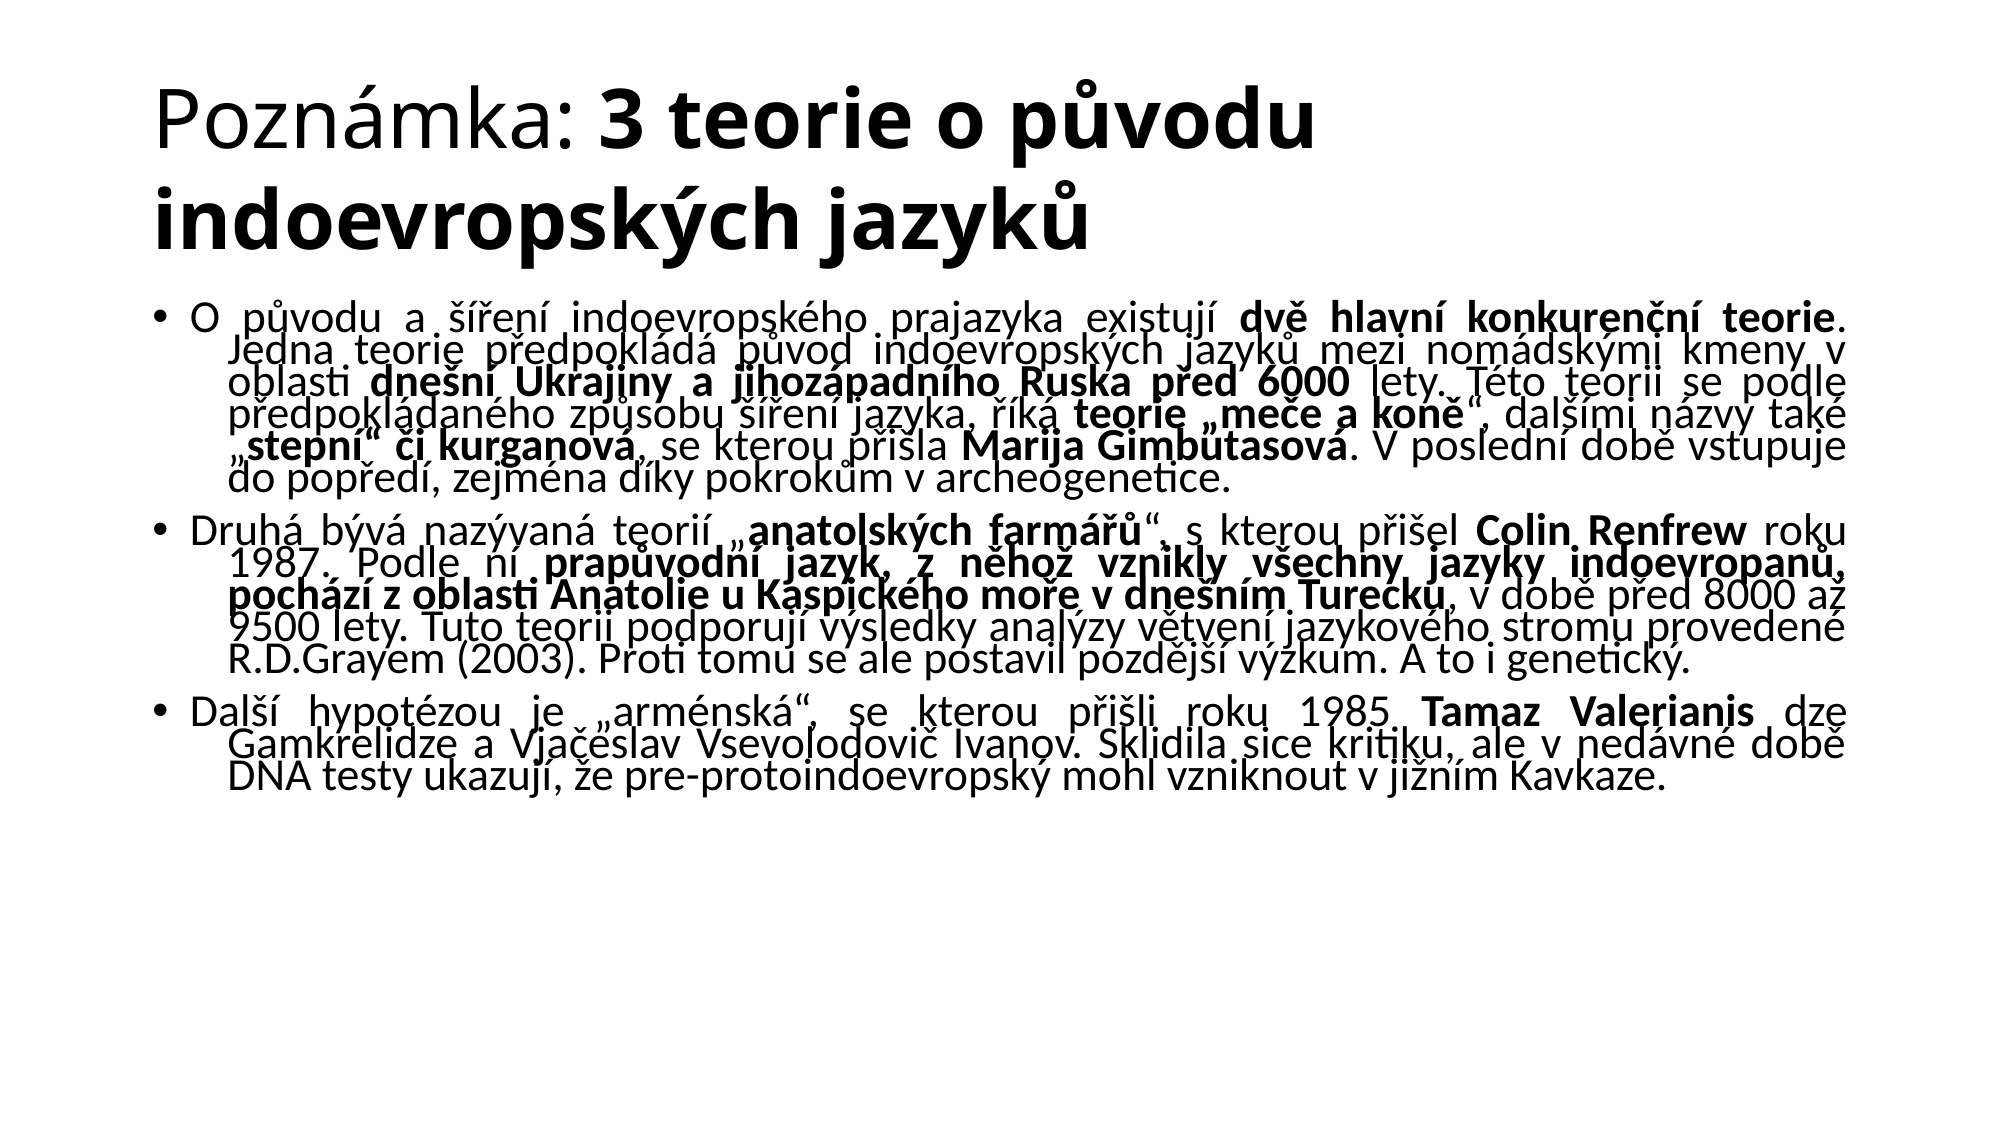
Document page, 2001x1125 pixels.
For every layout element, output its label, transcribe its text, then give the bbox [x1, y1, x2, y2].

list O původu a šíření indoevropského prajazyka existují dvě hlavní konkurenční teorie. Jedna teorie předpokládá původ indoevropských jazyků mezi nomádskými kmeny v oblasti dnešní Ukrajiny a jihozápadního Ruska před 6000 lety. Této teorii se podle předpokládaného způsobu šíření jazyka, říká teorie „meče a koně“, dalšími názvy také „stepní“ či kurganová, se kterou přišla Marija Gimbutasová. V poslední době vstupuje do popředí, zejména díky pokrokům v archeogenetice. Druhá bývá nazývaná teorií „anatolských farmářů“, s kterou přišel Colin Renfrew roku 1987. Podle ní prapůvodní jazyk, z něhož vznikly všechny jazyky indoevropanů, pochází z oblasti Anatolie u Kaspického moře v dnešním Turecku, v době před 8000 až 9500 lety. Tuto teorii podporují výsledky analýzy větvení jazykového stromu provedené R.D.Grayem (2003). Proti tomu se ale postavil pozdější výzkum. A to i genetický. Další hypotézou je „arménská“, se kterou přišli roku 1985 Tamaz Valerianis dze Gamkrelidze a Vjačeslav Vsevolodovič Ivanov. Sklidila sice kritiku, ale v nedávné době DNA testy ukazují, že pre-protoindoevropský mohl vzniknout v jižním Kavkaze. [137, 299, 1863, 1014]
title Poznámka: 3 teorie o původu indoevropských jazyků [137, 59, 1863, 278]
